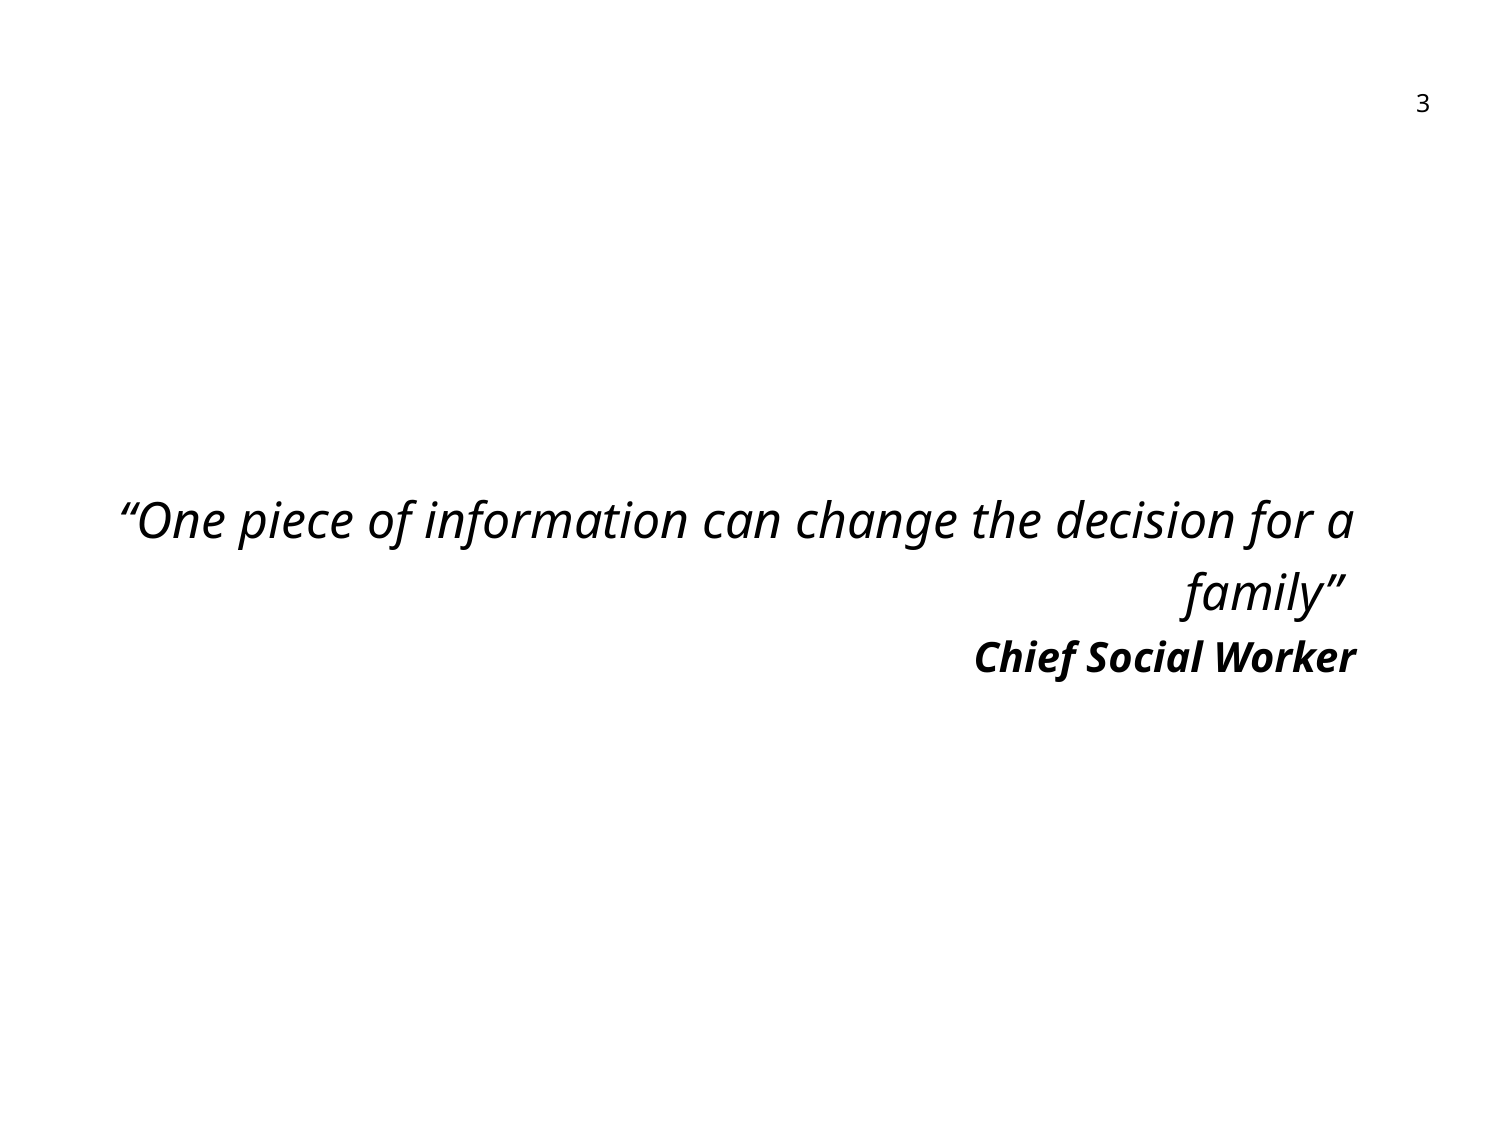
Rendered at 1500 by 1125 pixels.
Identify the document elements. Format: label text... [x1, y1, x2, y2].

slide_number <number> [1388, 87, 1431, 148]
text_box “One piece of information can change the decision for a family” Chief Social Worker [29, 469, 1371, 613]
